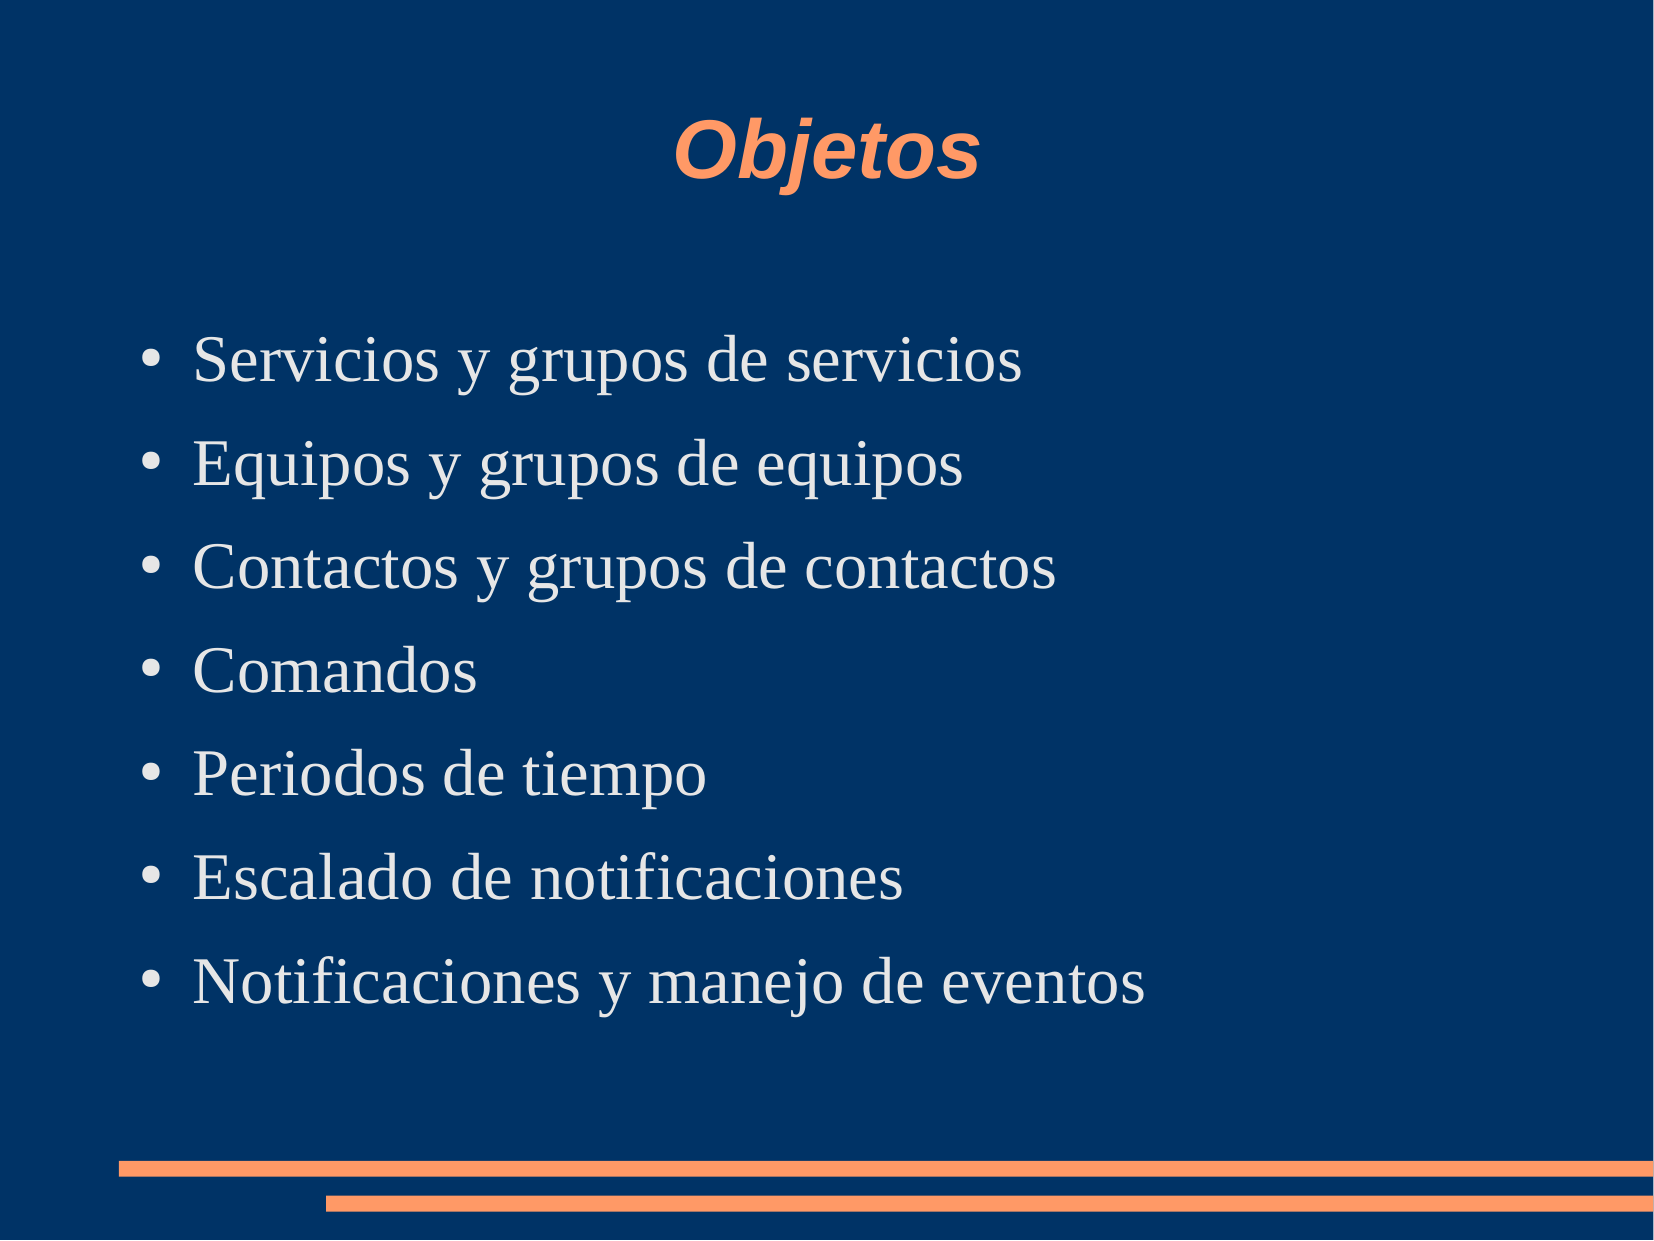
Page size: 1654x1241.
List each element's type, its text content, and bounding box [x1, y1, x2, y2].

list Servicios y grupos de servicios Equipos y grupos de equipos Contactos y grupos de contactos Comandos Periodos de tiempo Escalado de notificaciones Notificaciones y manejo de eventos [121, 322, 1561, 1141]
title Objetos [121, 46, 1534, 254]
